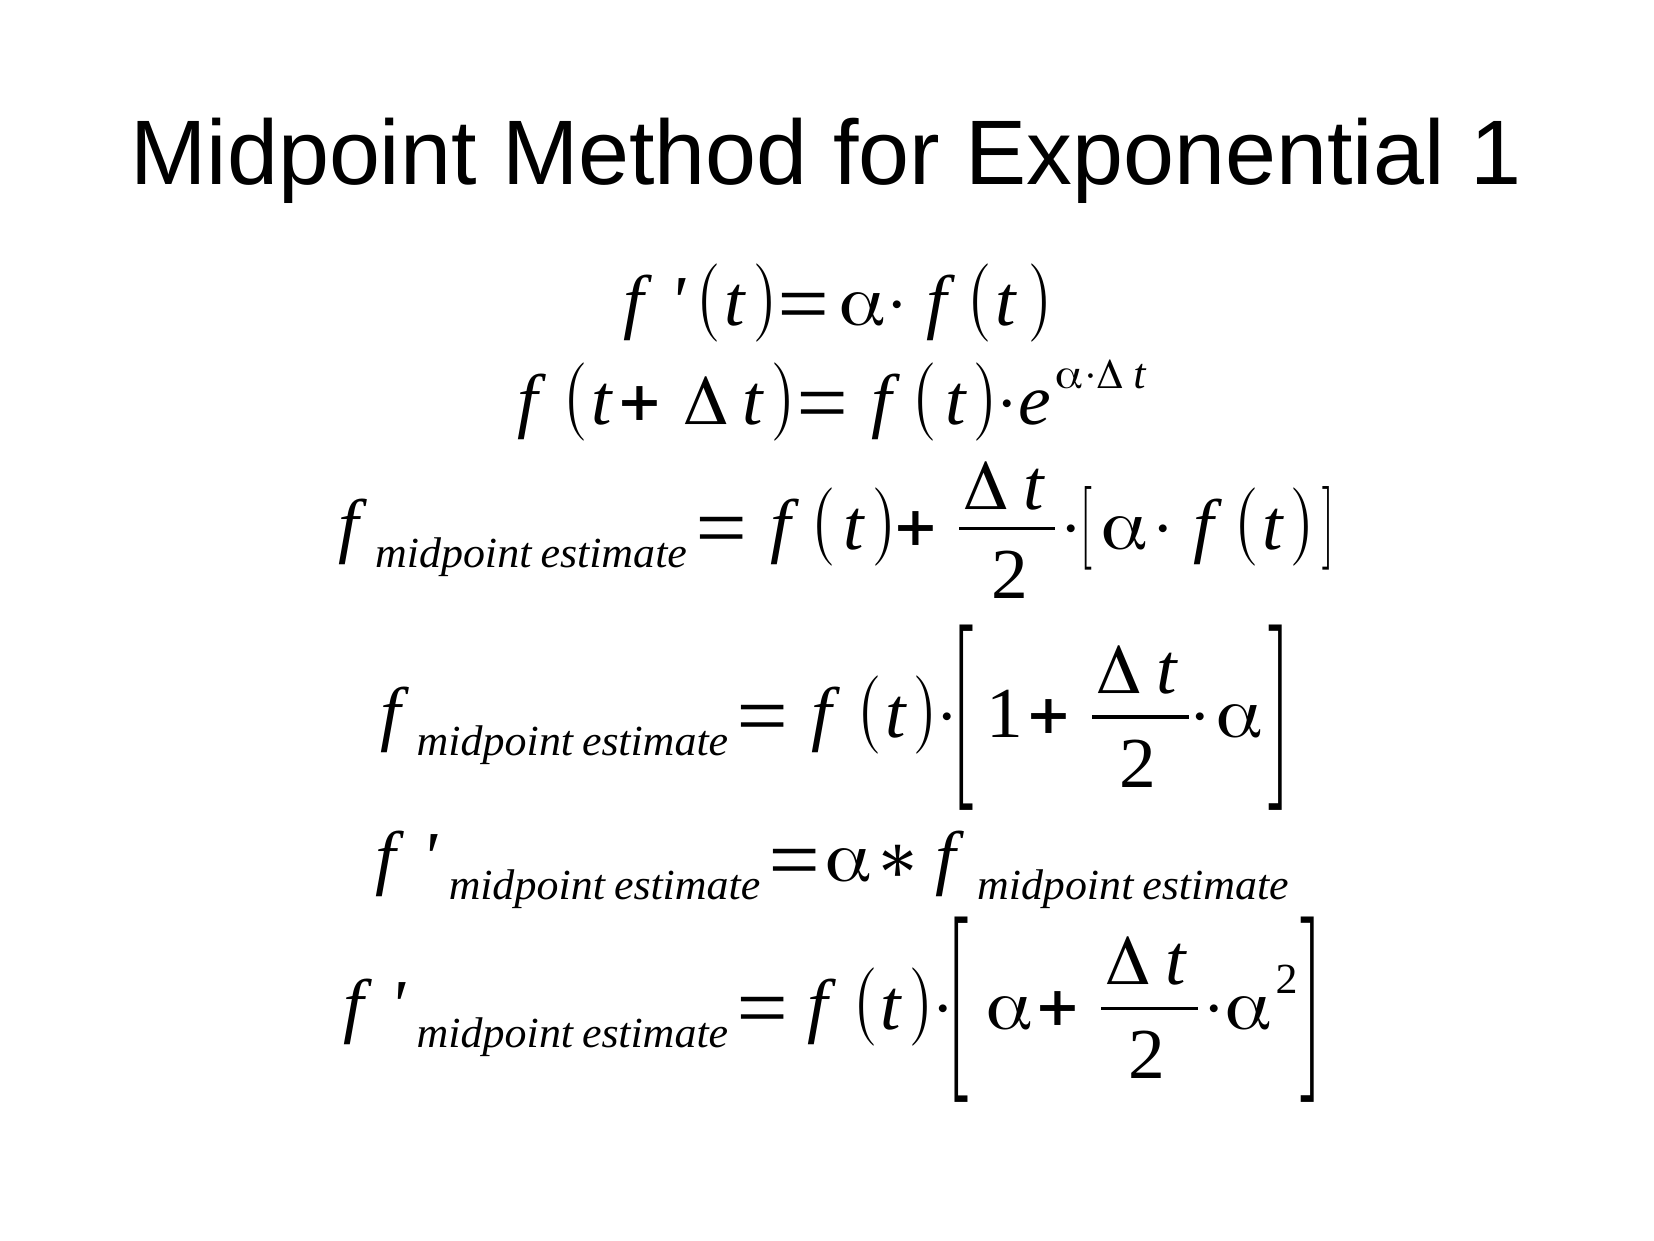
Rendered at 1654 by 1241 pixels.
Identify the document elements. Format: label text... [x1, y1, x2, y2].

chart [301, 262, 1352, 1104]
title Midpoint Method for Exponential 1 [82, 49, 1571, 257]
